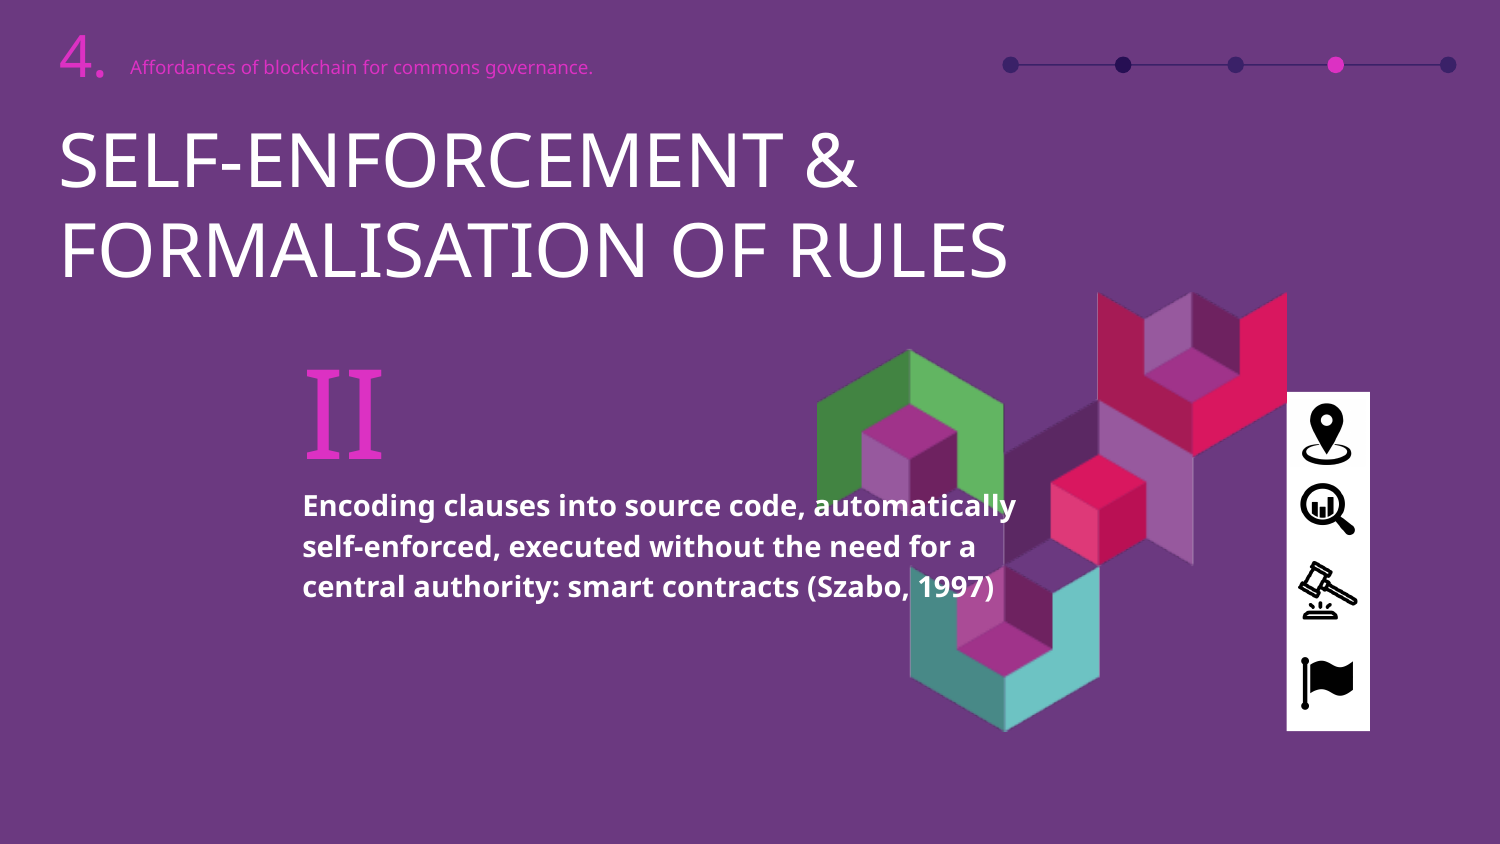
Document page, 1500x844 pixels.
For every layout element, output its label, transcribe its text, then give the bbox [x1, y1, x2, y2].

text_box [1287, 391, 1370, 732]
picture [1290, 551, 1365, 626]
text_box Affordances of blockchain for commons governance. [115, 40, 974, 89]
picture [1299, 656, 1356, 712]
text_box [1227, 56, 1244, 74]
picture [1290, 399, 1366, 468]
text_box [1327, 56, 1345, 74]
subtitle Encoding clauses into source code, automatically self-enforced, executed without the need for a central authority: smart contracts (Szabo, 1997) [287, 467, 1070, 684]
picture [817, 292, 1287, 732]
text_box [1114, 56, 1132, 74]
text_box [1439, 56, 1457, 74]
text_box 4. [44, 4, 153, 111]
picture [1293, 475, 1362, 543]
text_box [1002, 56, 1019, 74]
text_box II [287, 319, 445, 488]
text_box SELF-ENFORCEMENT & FORMALISATION OF RULES [43, 97, 1195, 215]
